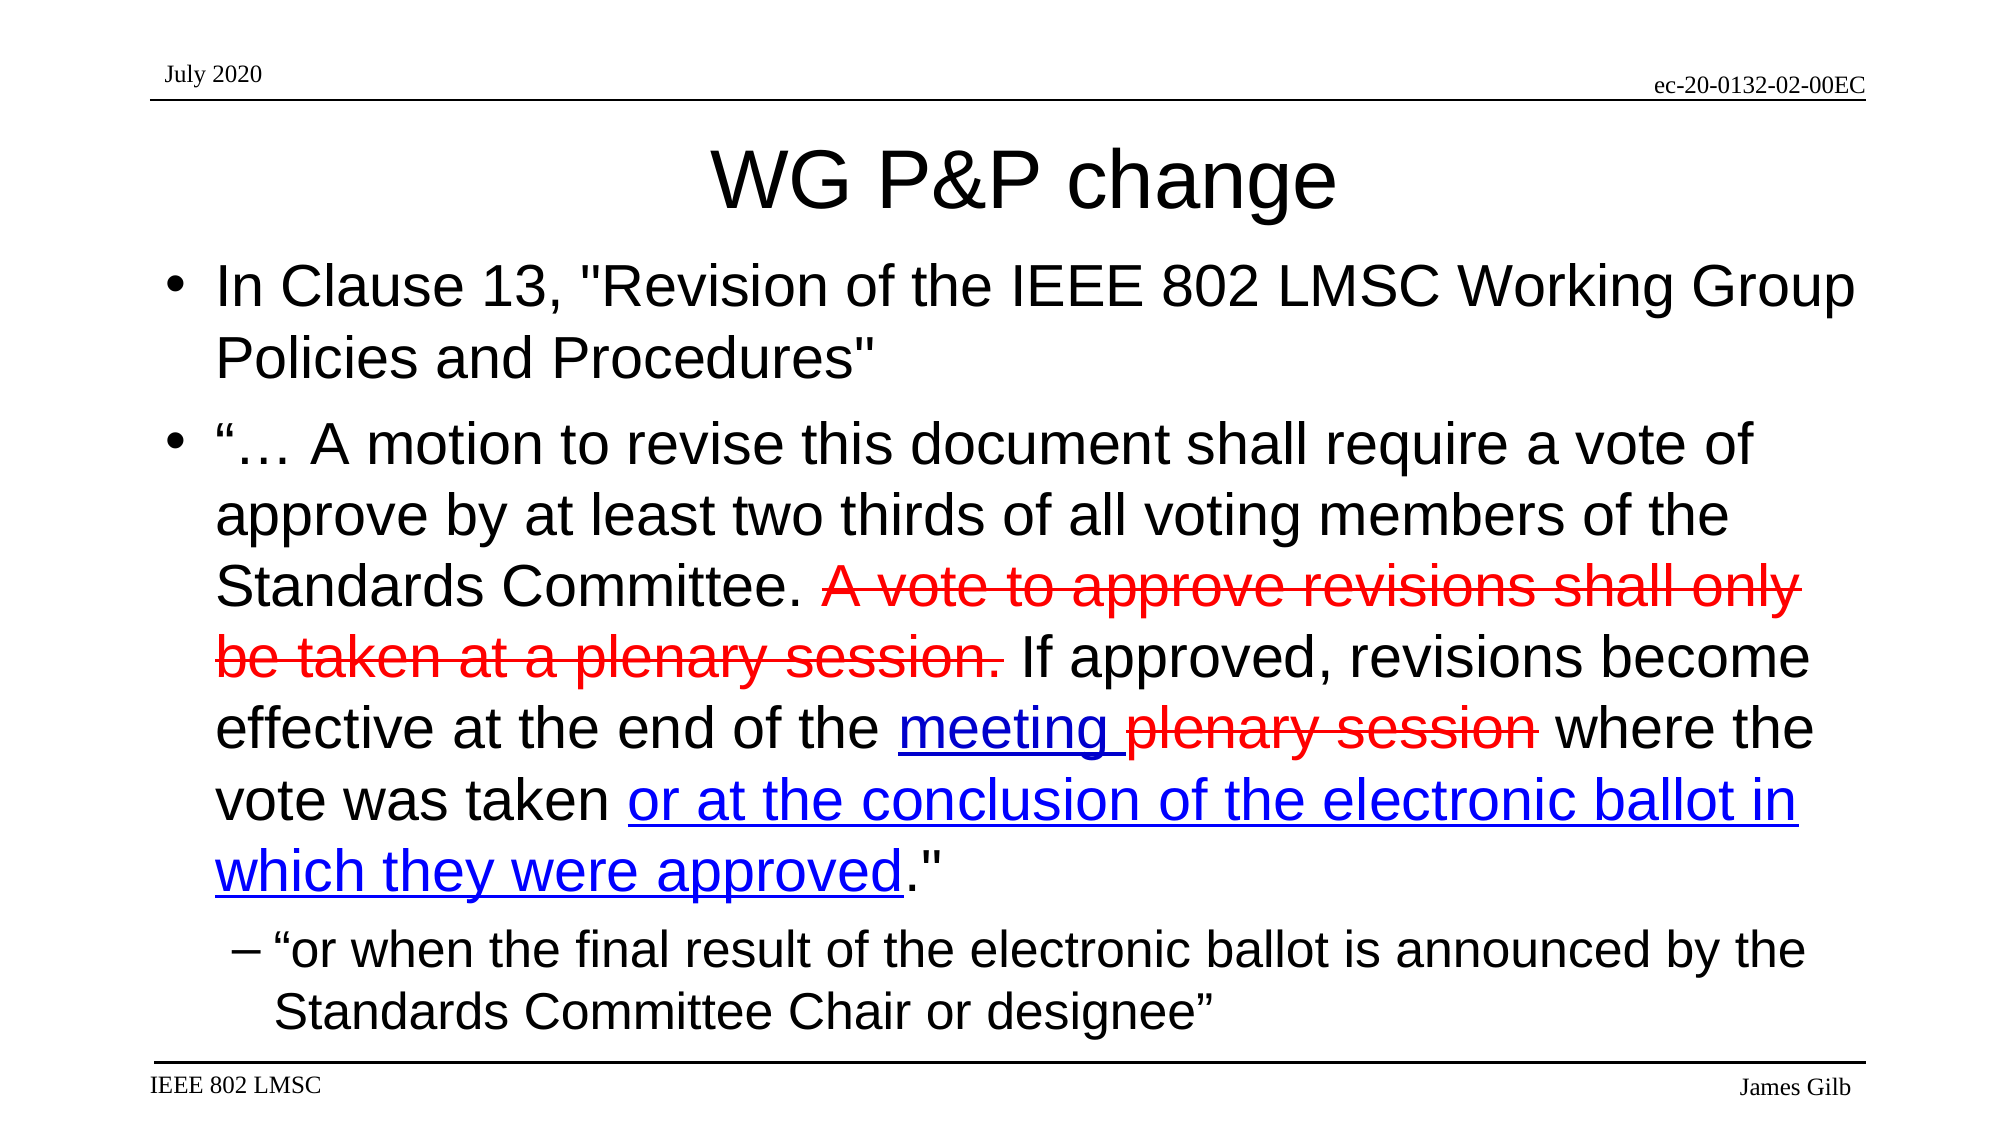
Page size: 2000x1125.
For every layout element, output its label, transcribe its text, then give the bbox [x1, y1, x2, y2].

list In Clause 13, "Revision of the IEEE 802 LMSC Working Group Policies and Procedures" “… A motion to revise this document shall require a vote of approve by at least two thirds of all voting members of the Standards Committee. A vote to approve revisions shall only be taken at a plenary session. If approved, revisions become effective at the end of the meeting plenary session where the vote was taken or at the conclusion of the electronic ballot in which they were approved." “or when the final result of the electronic ballot is announced by the Standards Committee Chair or designee” [149, 239, 1900, 1051]
title WG P&P change [149, 112, 1900, 238]
